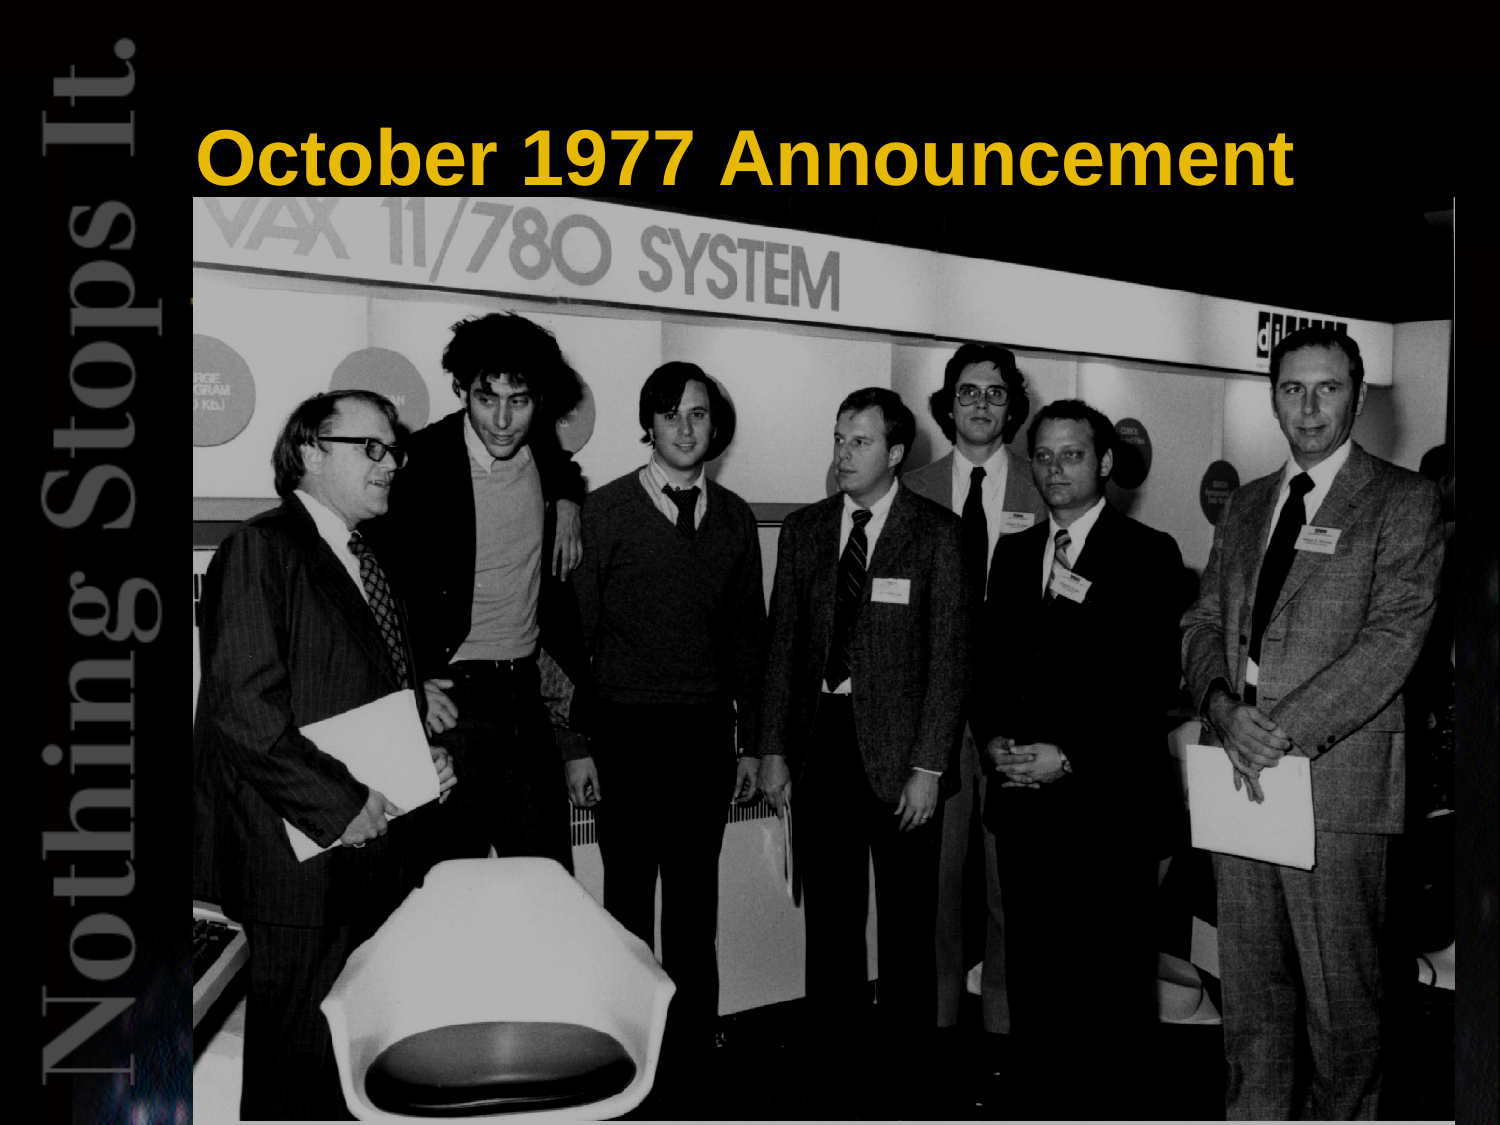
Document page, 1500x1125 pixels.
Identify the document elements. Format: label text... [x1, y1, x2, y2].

title October 1977 Announcement [195, 28, 1350, 210]
picture [0, 0, 1500, 1125]
